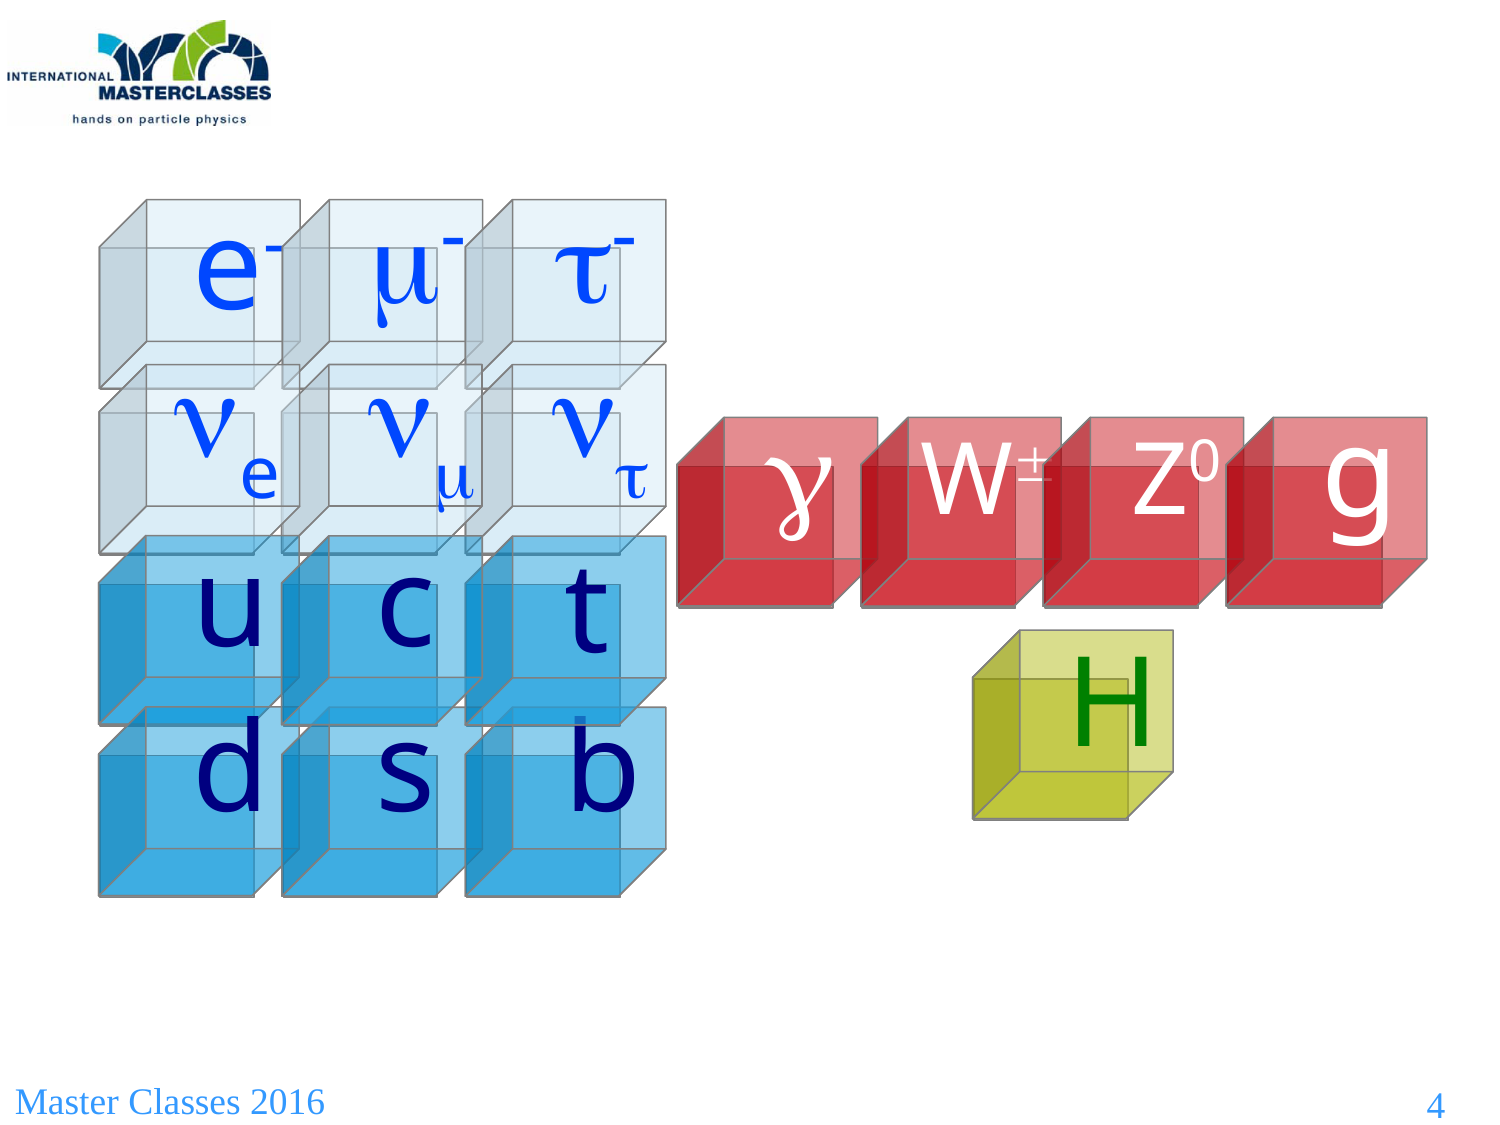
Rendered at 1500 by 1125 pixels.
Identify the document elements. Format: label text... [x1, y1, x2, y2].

text_box W [905, 407, 1081, 543]
picture [2, 10, 280, 130]
text_box [657, 199, 666, 341]
text_box τ- [543, 171, 657, 324]
text_box [1045, 605, 1199, 609]
text_box e- [177, 177, 302, 324]
text_box s [361, 707, 454, 845]
text_box Z0 [1116, 407, 1240, 543]
text_box [972, 630, 1128, 821]
text_box [98, 199, 178, 725]
text_box t [549, 519, 617, 685]
text_box H [1051, 613, 1172, 779]
text_box [677, 417, 1427, 609]
text_box c [360, 513, 453, 679]
text_box νμ [354, 324, 491, 521]
text_box b [549, 696, 649, 845]
text_box γ [750, 383, 851, 549]
text_box [679, 605, 833, 609]
text_box b [586, 752, 623, 803]
text_box g [1306, 383, 1406, 549]
text_box [98, 199, 666, 898]
text_box νe [159, 324, 295, 521]
text_box u [178, 513, 278, 679]
text_box [617, 536, 666, 677]
text_box μ- [354, 171, 485, 324]
text_box [465, 199, 543, 363]
text_box d [177, 679, 277, 845]
text_box ντ [537, 324, 664, 521]
